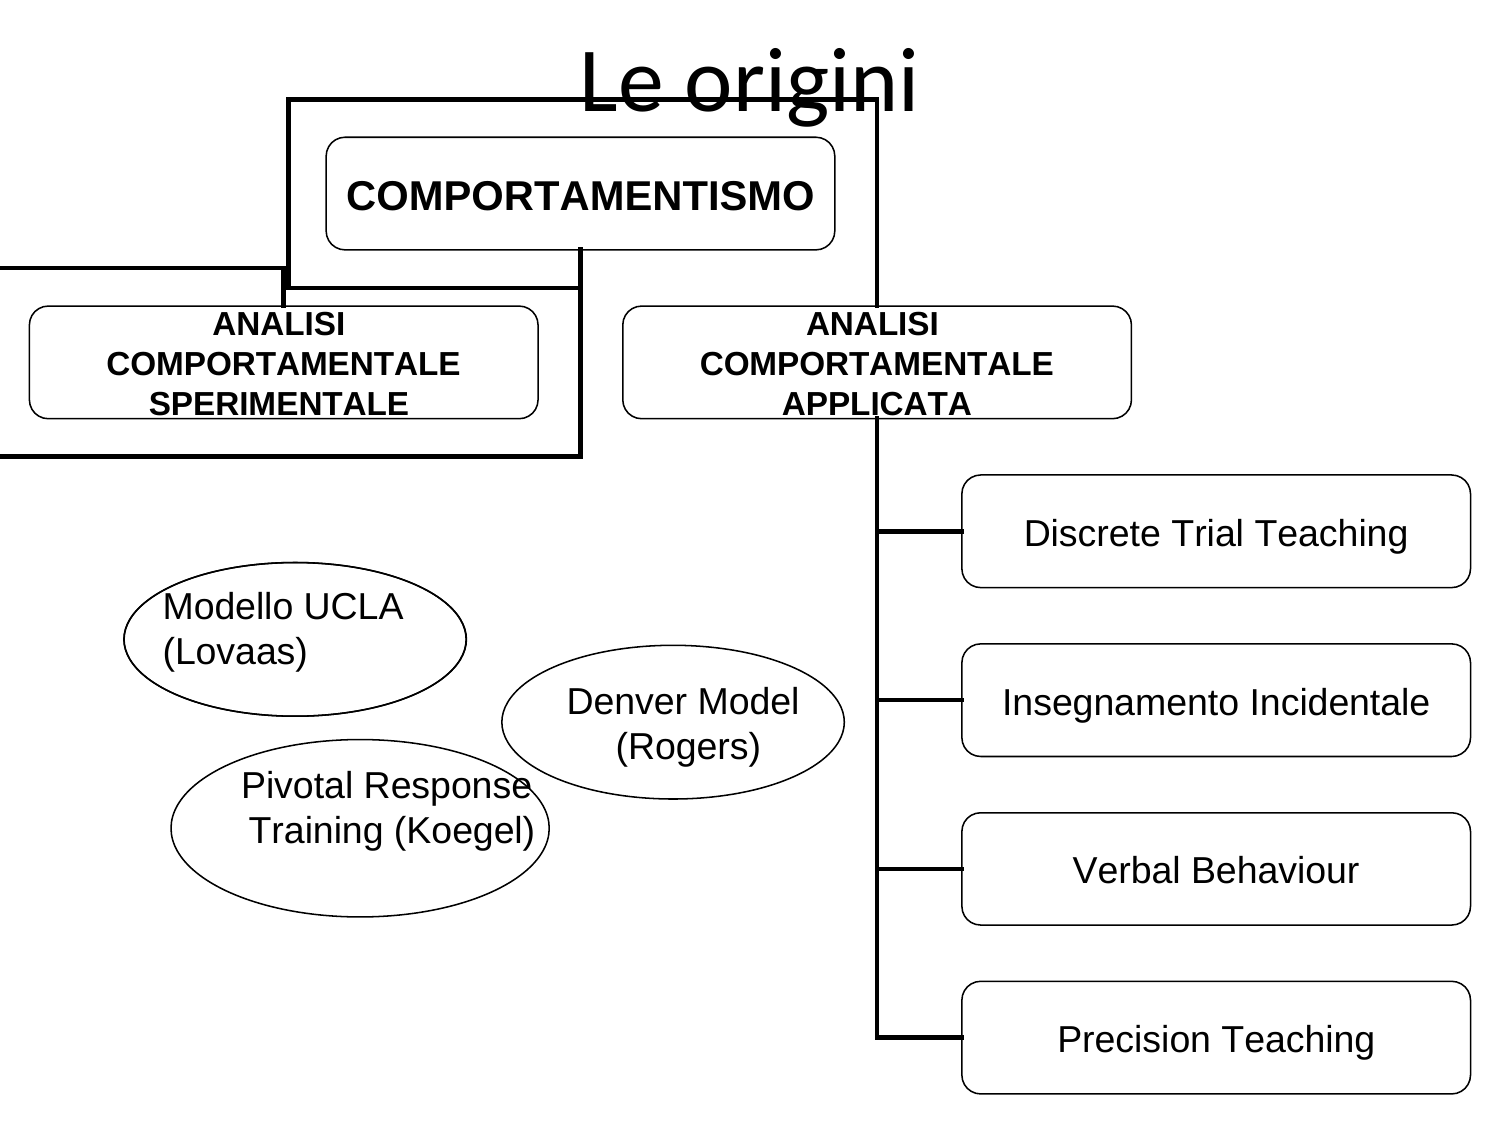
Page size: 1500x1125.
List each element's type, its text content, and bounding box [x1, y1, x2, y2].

text_box COMPORTAMENTISMO [326, 137, 835, 250]
text_box Precision Teaching [961, 981, 1471, 1094]
text_box Insegnamento Incidentale [961, 643, 1471, 757]
text_box Verbal Behaviour [961, 812, 1471, 926]
text_box Denver Model (Rogers) [501, 645, 845, 800]
text_box Modello UCLA (Lovaas) [442, 645, 467, 680]
text_box Pivotal Response Training (Koegel) [171, 739, 550, 917]
text_box Modello UCLA (Lovaas) [147, 574, 201, 600]
title Le origini [291, 102, 875, 149]
text_box Discrete Trial Teaching [961, 474, 1471, 588]
text_box ANALISI COMPORTAMENTALE APPLICATA [622, 306, 1132, 419]
text_box [123, 562, 467, 717]
title Le origini [75, 0, 1426, 149]
text_box Modello UCLA (Lovaas) [389, 574, 467, 634]
text_box ANALISI COMPORTAMENTALE SPERIMENTALE [29, 306, 539, 419]
